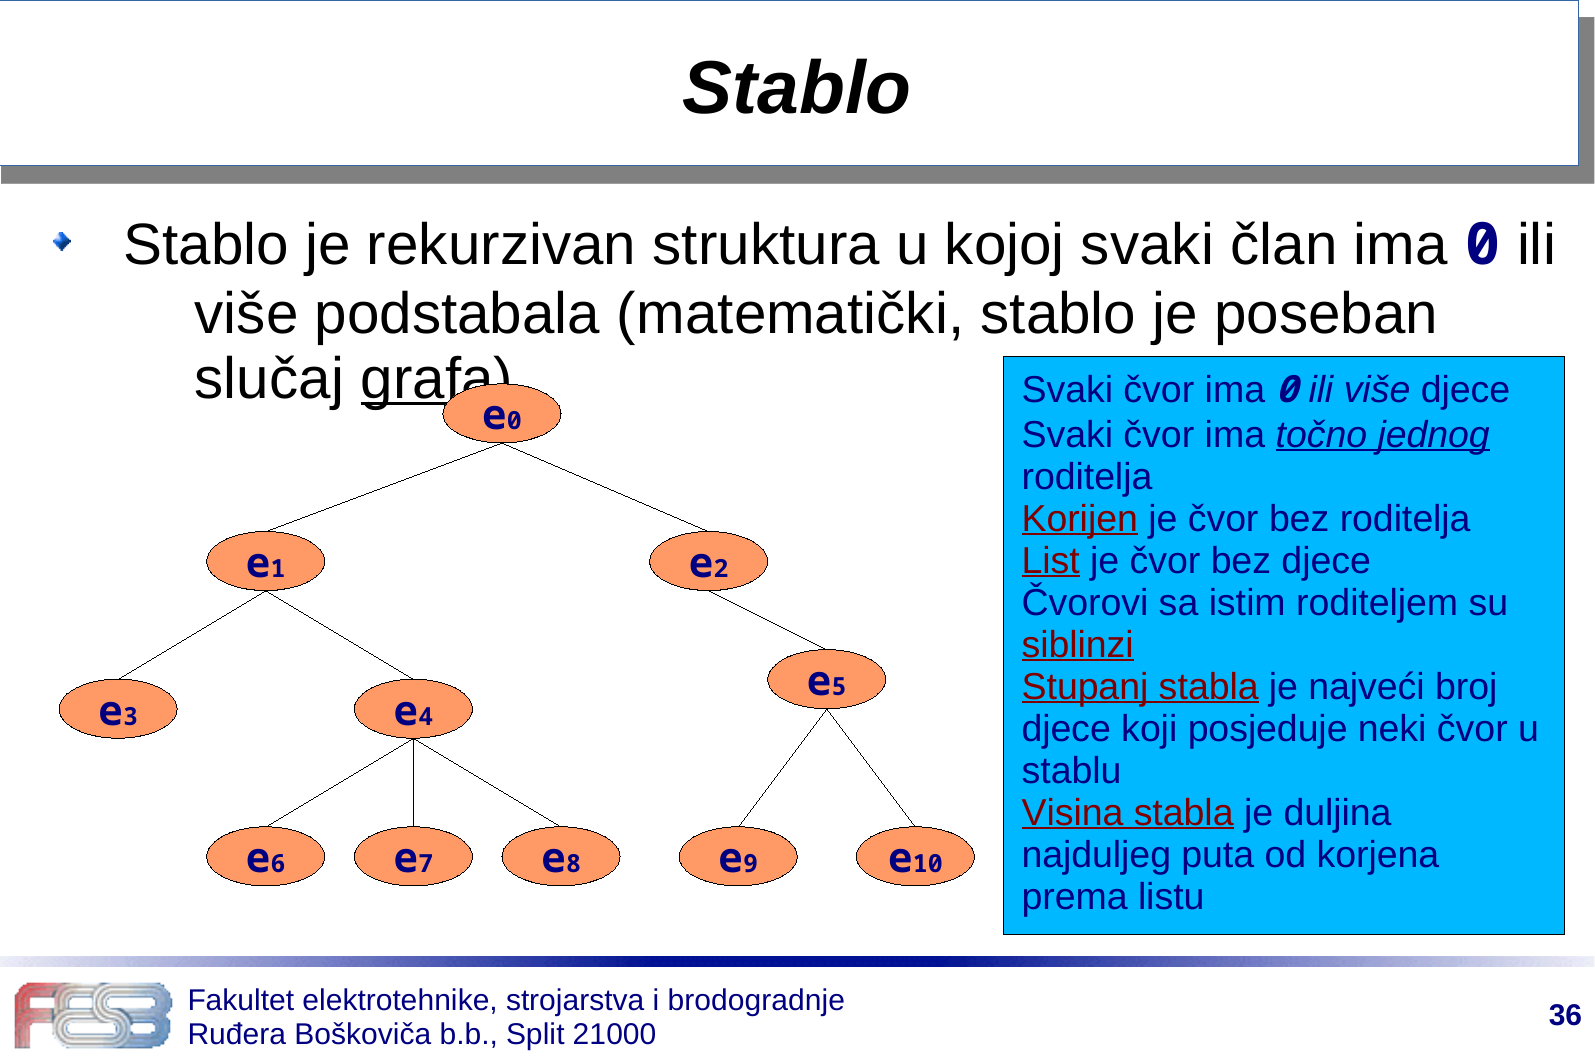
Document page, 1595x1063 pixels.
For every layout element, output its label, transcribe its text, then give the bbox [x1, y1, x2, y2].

text_box e3 [59, 679, 178, 739]
text_box e9 [679, 826, 798, 886]
text_box e2 [649, 531, 768, 591]
text_box e0 [442, 383, 562, 443]
text_box Svaki čvor ima 0 ili više djece Svaki čvor ima točno jednog roditelja Korijen je čvor bez roditelja List je čvor bez djece Čvorovi sa istim roditeljem su siblinzi Stupanj stabla je najveći broj djece koji posjeduje neki čvor u stablu Visina stabla je duljina najduljeg puta od korjena prema listu [1003, 356, 1565, 934]
text_box e8 [501, 826, 621, 886]
text_box e4 [354, 679, 473, 739]
list Stablo je rekurzivan struktura u kojoj svaki član ima 0 ili više podstabala (matematički, stablo je poseban slučaj grafa) [29, 201, 1565, 944]
text_box e7 [354, 826, 473, 886]
text_box e6 [206, 826, 325, 886]
title Stablo [0, 0, 1595, 175]
text_box e5 [767, 649, 886, 709]
text_box e1 [206, 531, 325, 591]
picture [0, 956, 1595, 967]
picture [9, 975, 177, 1059]
text_box e10 [856, 826, 975, 886]
